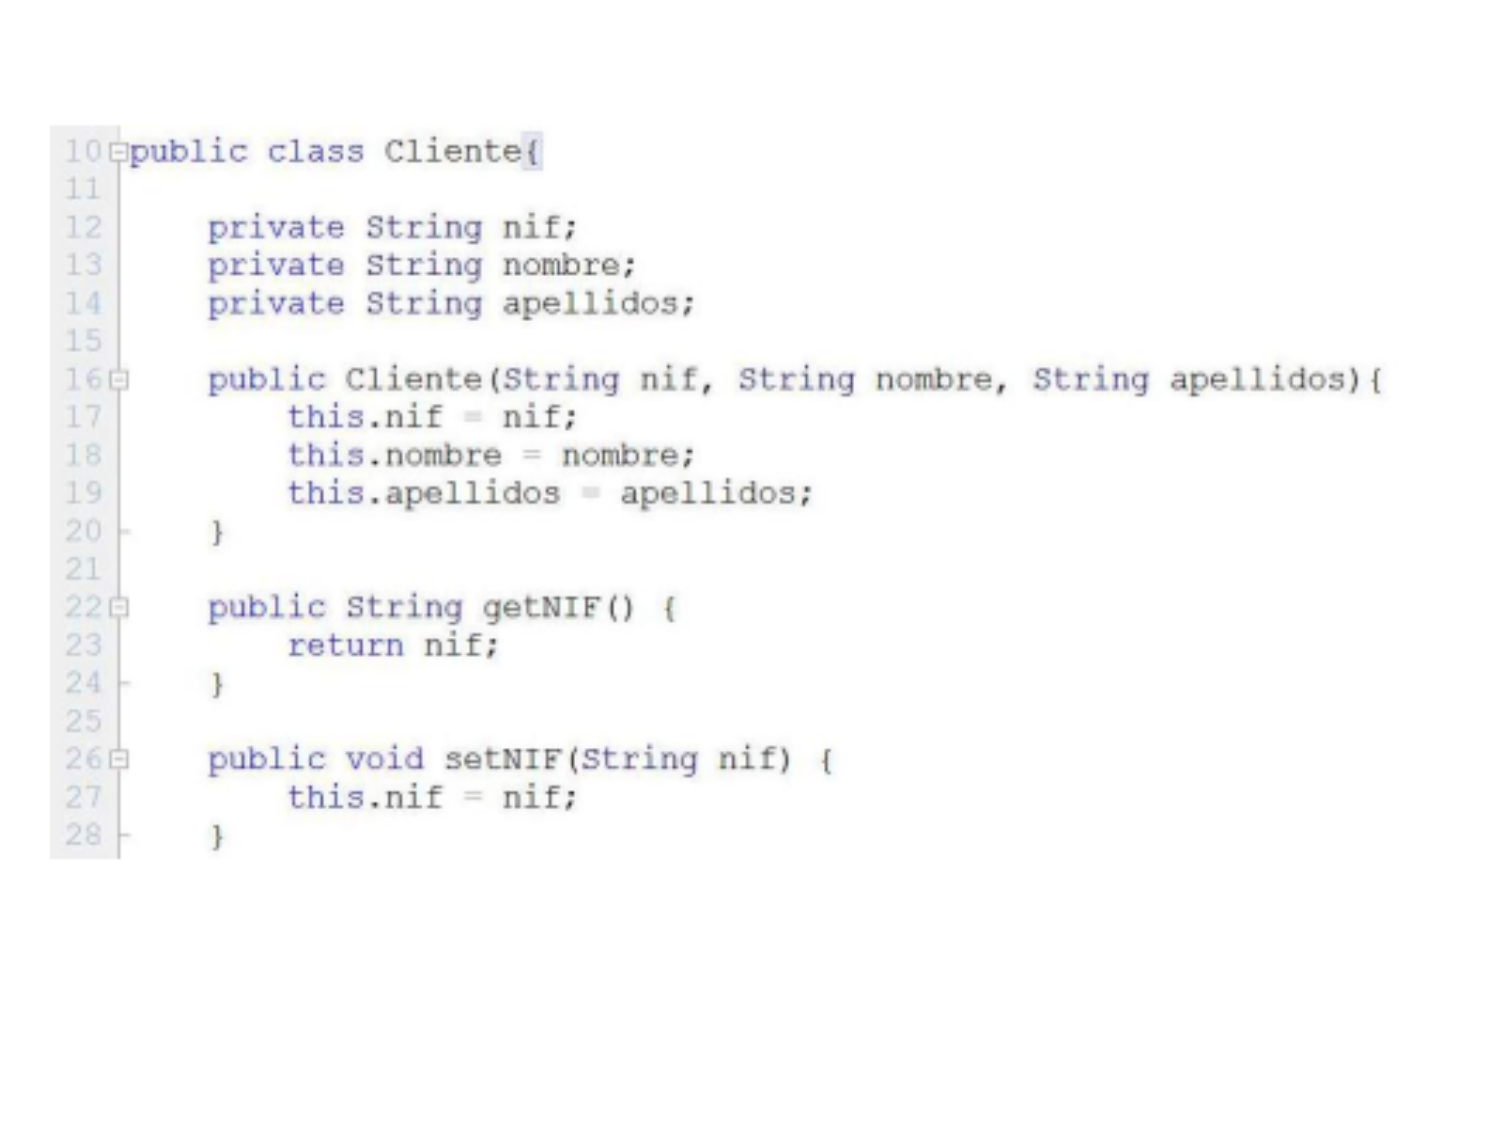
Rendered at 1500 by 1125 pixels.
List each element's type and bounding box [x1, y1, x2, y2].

picture [17, 101, 1426, 953]
